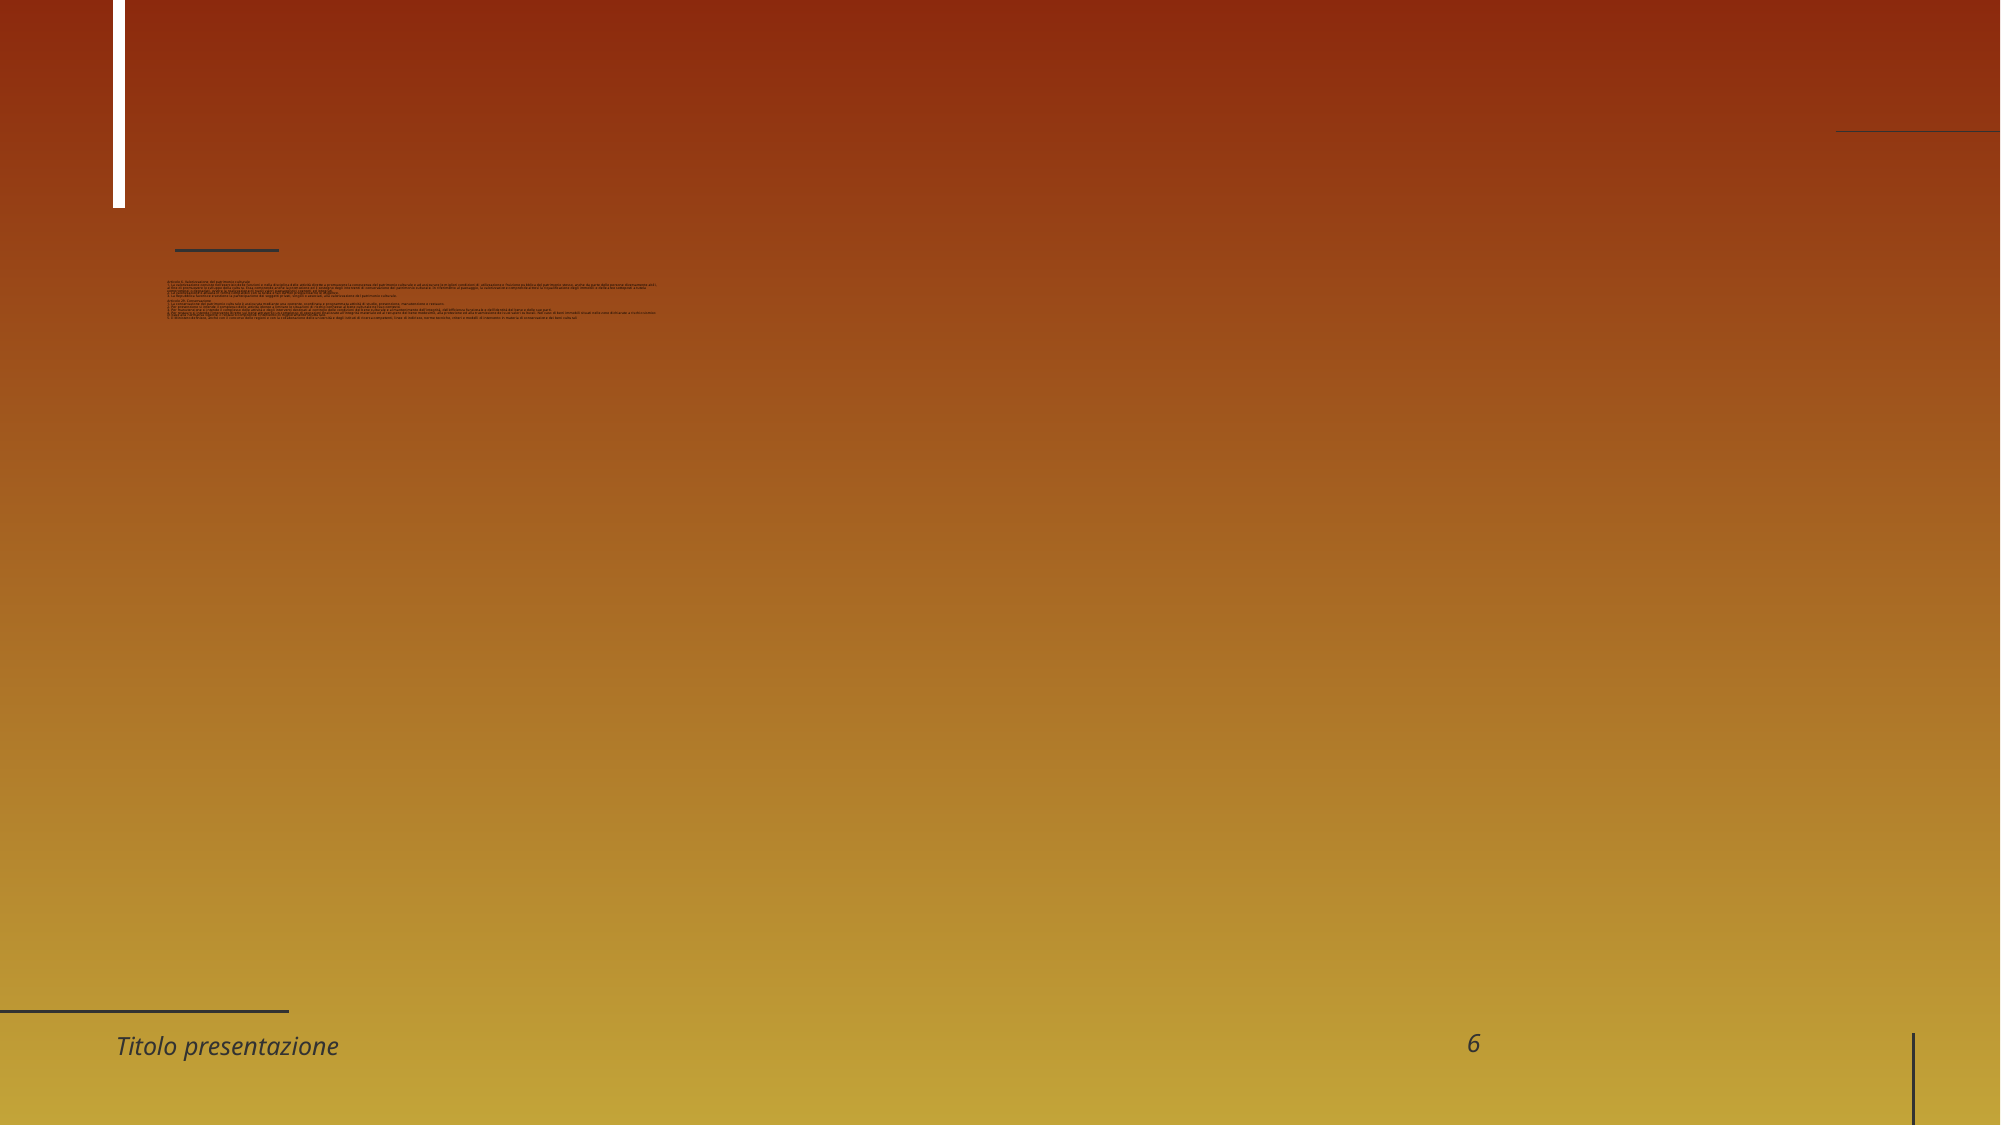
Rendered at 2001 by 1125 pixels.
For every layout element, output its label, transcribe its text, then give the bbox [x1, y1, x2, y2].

text_box ‹N› [1451, 1015, 1902, 1075]
text_box Titolo presentazione [100, 1015, 636, 1075]
list Articolo 6. Valorizzazione del patrimonio culturale 1. La valorizzazione consiste nell'esercizio delle funzioni e nella disciplina delle attività dirette a promuovere la conoscenza del patrimonio culturale e ad assicurare le migliori condizioni di utilizzazione e fruizione pubblica del patrimonio stesso, anche da parte delle persone diversamente abili, al fine di promuovere lo sviluppo della cultura. Essa comprende anche la promozione ed il sostegno degli interventi di conservazione del patrimonio culturale. In riferimento al paesaggio, la valorizzazione comprende altresì la riqualificazione degli immobili e delle aree sottoposti a tutela compromessi o degradati, ovvero la realizzazione di nuovi valori paesaggistici coerenti ed integrati. 2. La valorizzazione è attuata in forme compatibili con la tutela e tali da non pregiudicarne le esigenze. 3. La Repubblica favorisce e sostiene la partecipazione dei soggetti privati, singoli o associati, alla valorizzazione del patrimonio culturale. Articolo 29. Conservazione 1. La conservazione del patrimonio culturale è assicurata mediante una coerente, coordinata e programmata attività di studio, prevenzione, manutenzione e restauro. 2. Per prevenzione si intende il complesso delle attività idonee a limitare le situazioni di rischio connesse al bene culturale nel suo contesto. 3. Per manutenzione si intende il complesso delle attività e degli interventi destinati al controllo delle condizioni del bene culturale e al mantenimento dell'integrità, dell'efficienza funzionale e dell'identità del bene e delle sue parti. 4. Per restauro si intende l'intervento diretto sul bene attraverso un complesso di operazioni finalizzate all'integrità materiale ed al recupero del bene medesimo, alla protezione ed alla trasmissione dei suoi valori culturali. Nel caso di beni immobili situati nelle zone dichiarate a rischio sismico in base alla normativa vigente, il restauro comprende l'intervento di miglioramento strutturale. 5. Il Ministero definisce, anche con il concorso delle regioni e con la collaborazione delle università e degli istituti di ricerca competenti, linee di indirizzo, norme tecniche, criteri e modelli di intervento in materia di conservazione dei beni culturali. [152, 217, 1789, 1018]
